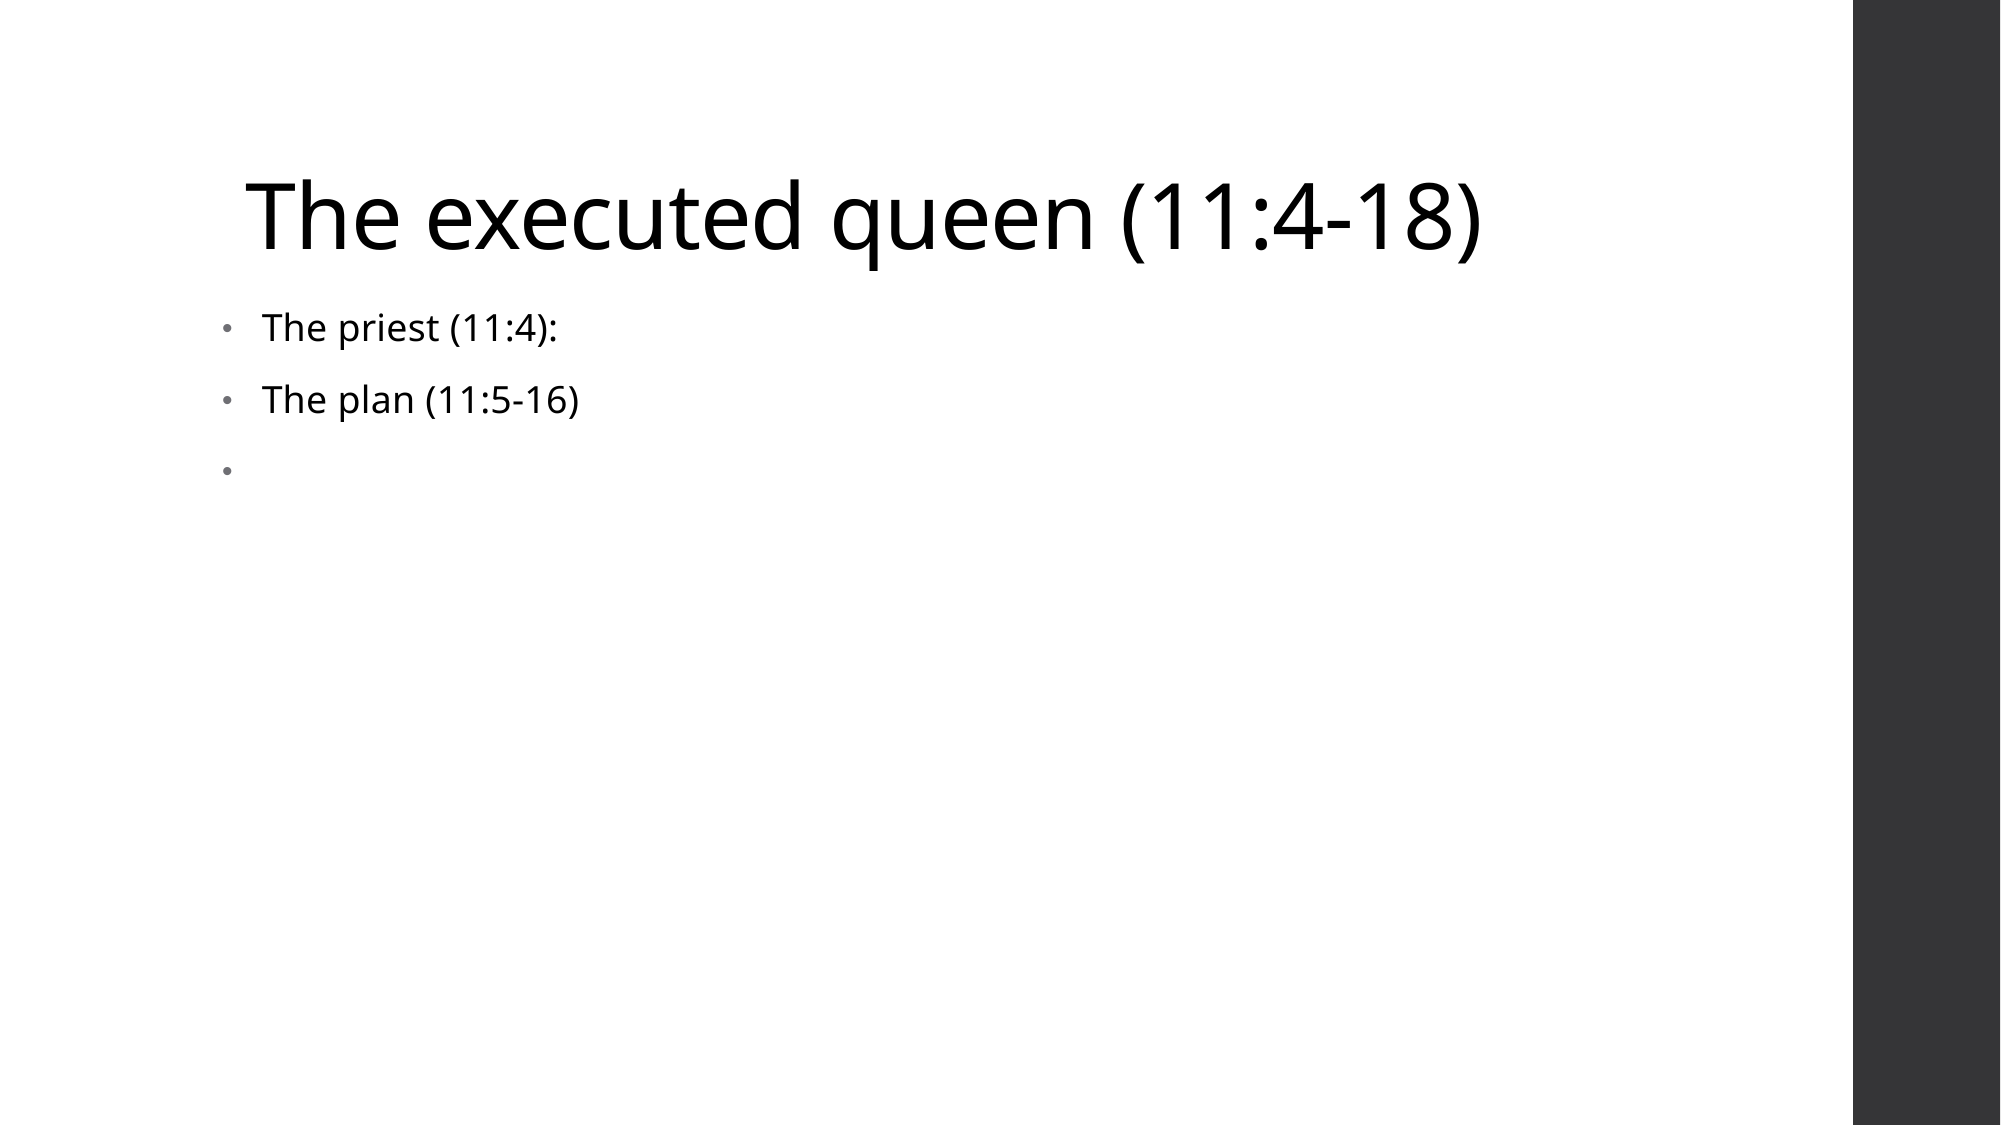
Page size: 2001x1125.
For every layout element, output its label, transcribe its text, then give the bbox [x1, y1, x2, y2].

list The priest (11:4): The plan (11:5-16) [206, 299, 1617, 1014]
title The executed queen (11:4-18) [206, 60, 1797, 278]
